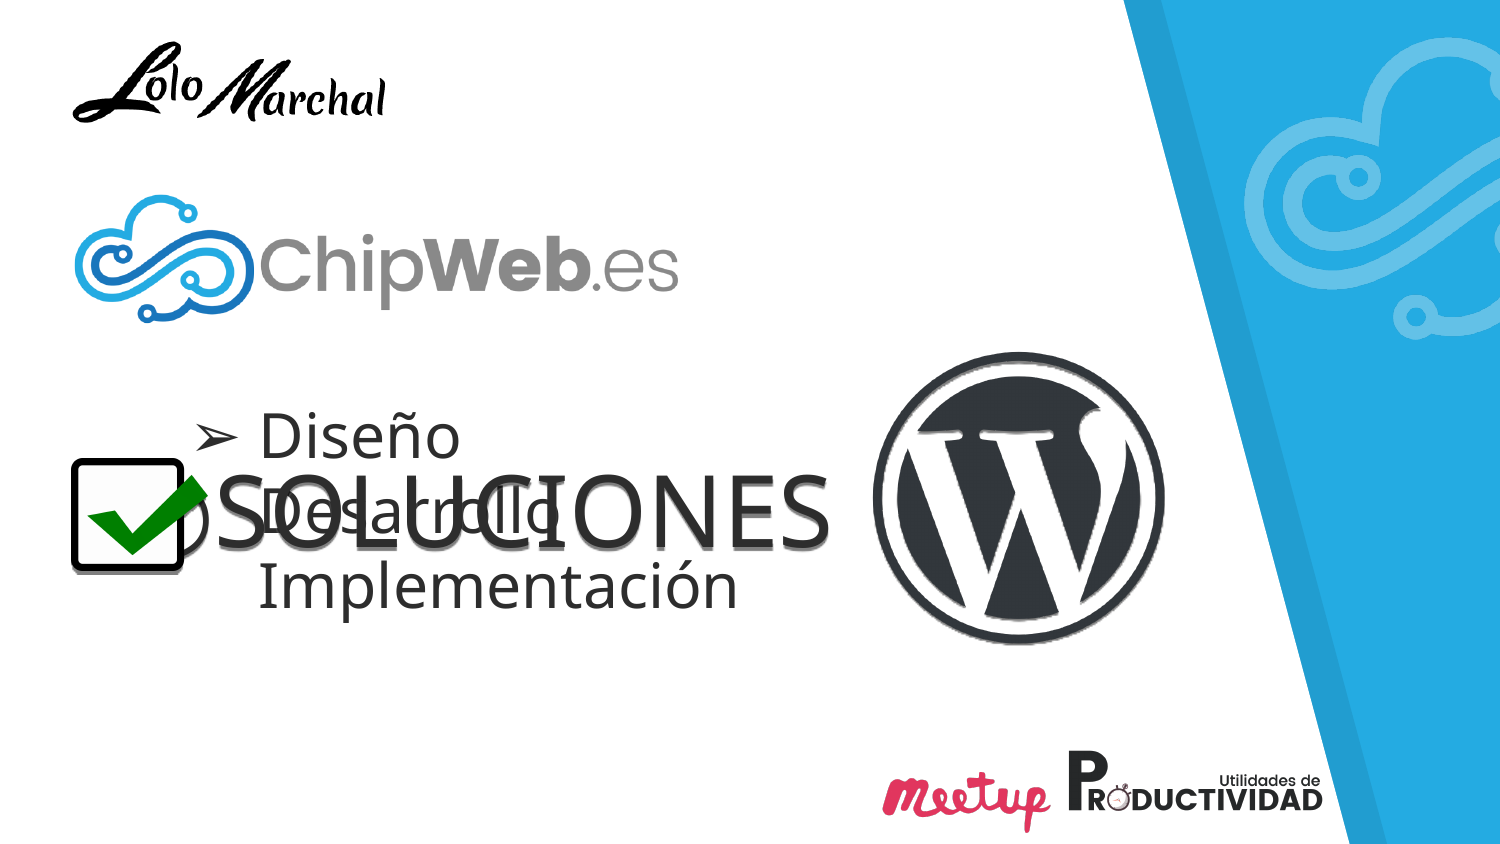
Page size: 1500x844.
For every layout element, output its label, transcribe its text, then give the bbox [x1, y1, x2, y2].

picture [800, 23, 1500, 716]
picture [881, 769, 1053, 835]
title Diseño Desarrollo Implementación [168, 394, 800, 445]
picture [71, 458, 208, 571]
picture [71, 193, 682, 325]
title SOLUCIONES [49, 445, 874, 571]
picture [1065, 746, 1325, 811]
title Diseño Desarrollo Implementación [168, 571, 800, 622]
picture [71, 41, 386, 123]
